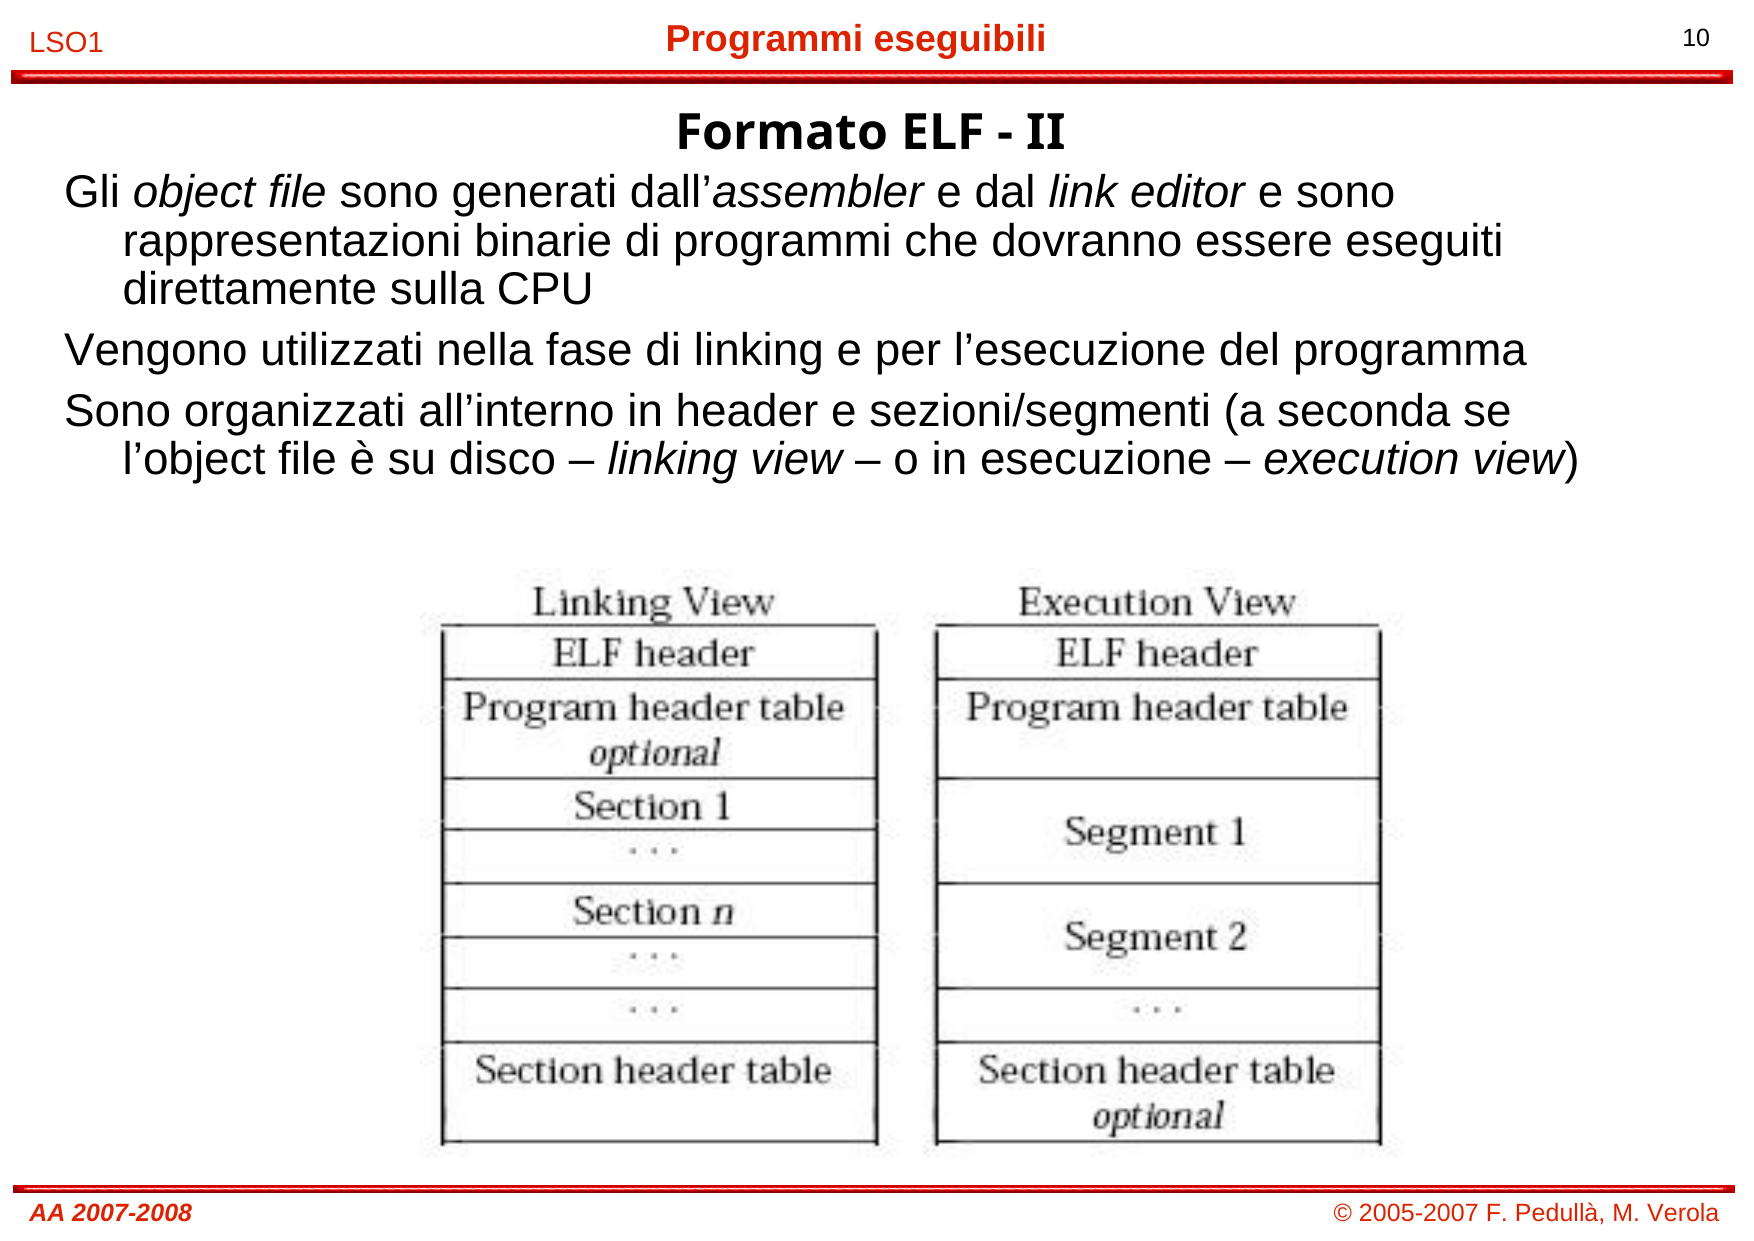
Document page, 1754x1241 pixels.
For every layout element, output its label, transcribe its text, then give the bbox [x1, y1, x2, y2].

picture [373, 568, 1431, 1175]
list Gli object file sono generati dall’assembler e dal link editor e sono rappresentazioni binarie di programmi che dovranno essere eseguiti direttamente sulla CPU Vengono utilizzati nella fase di linking e per l’esecuzione del programma Sono organizzati all’interno in header e sezioni/segmenti (a seconda se l’object file è su disco – linking view – o in esecuzione – execution view) [44, 160, 1682, 495]
picture [13, 1185, 1735, 1193]
title Formato ELF - II [389, 84, 1364, 160]
picture [11, 70, 1733, 84]
